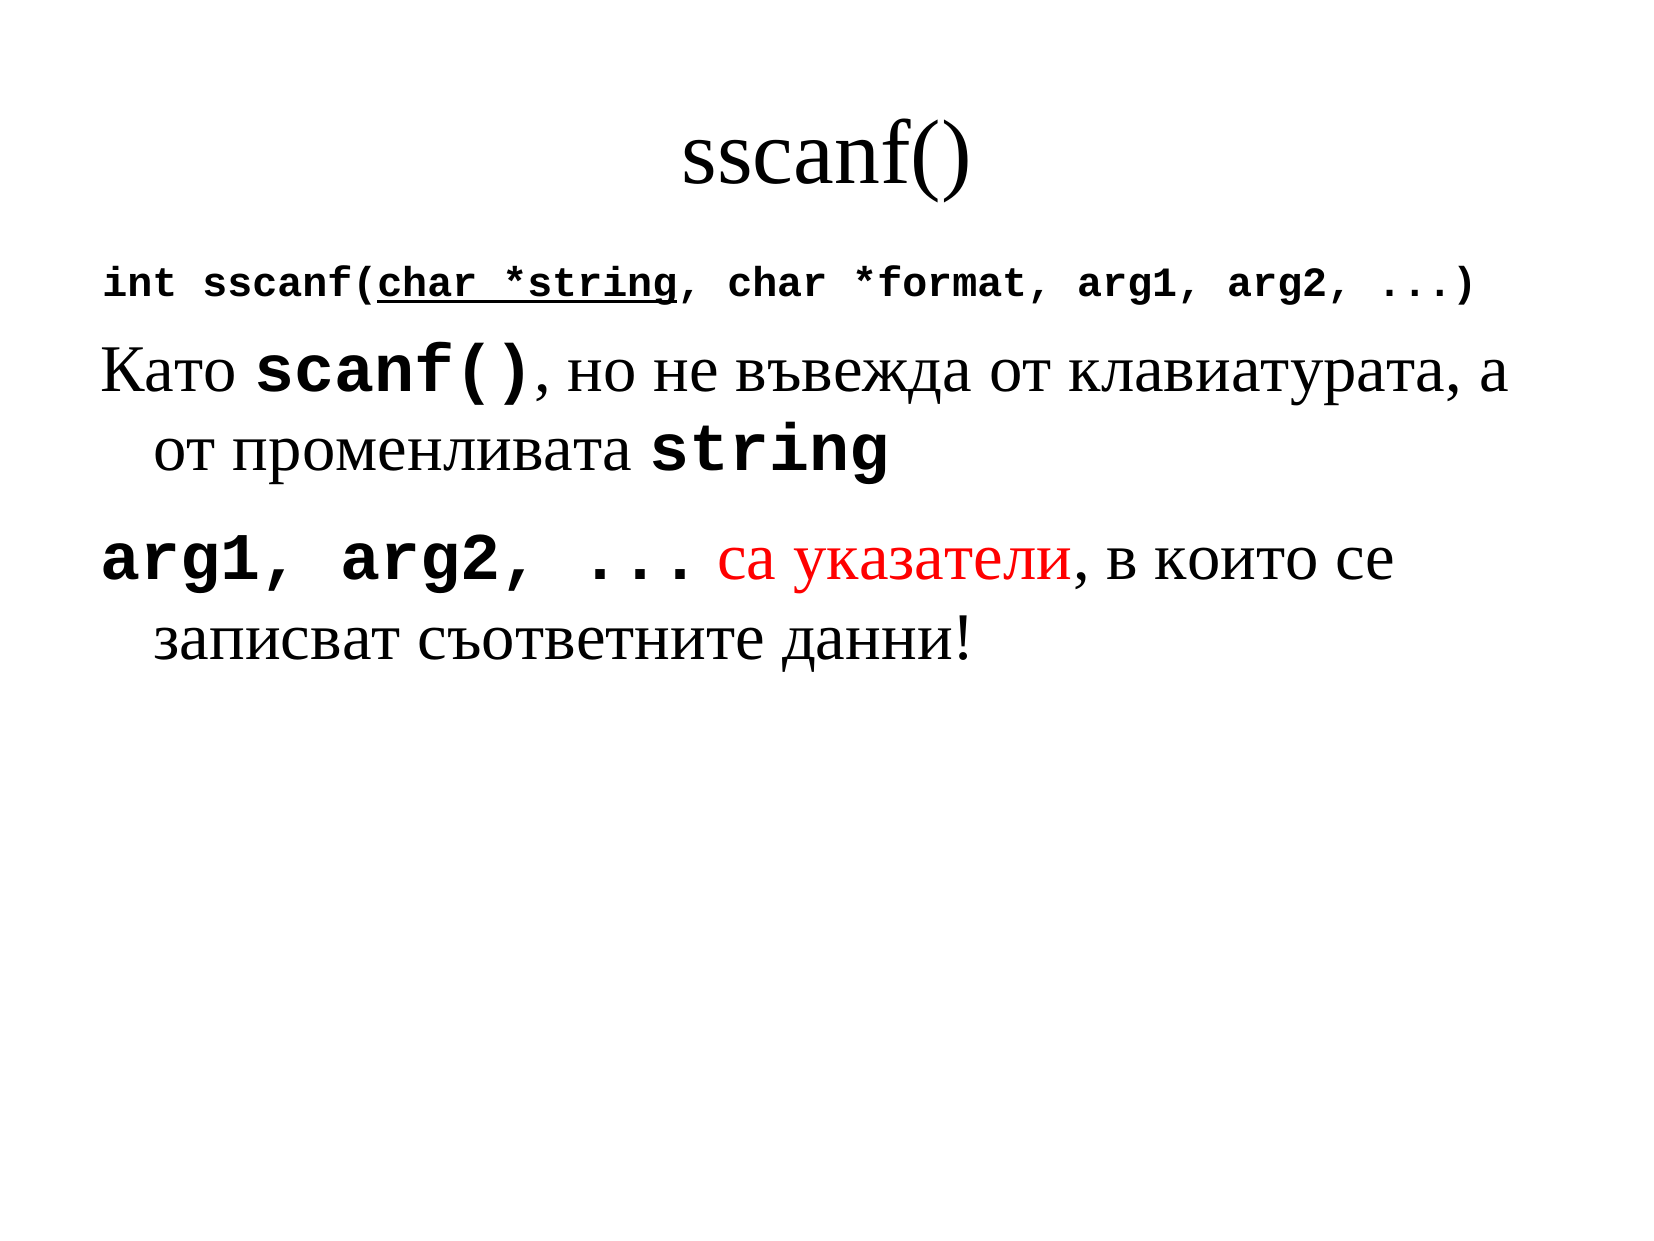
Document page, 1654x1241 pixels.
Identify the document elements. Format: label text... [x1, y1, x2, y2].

list Като scanf(), но не въвежда от клавиатурата, а от променливата string arg1, arg2, ... са указатели, в които се записват съответните данни! [82, 331, 1571, 1151]
title sscanf() [82, 49, 1571, 257]
text_box int sscanf(char *string, char *format, arg1, arg2, ...) [87, 254, 1634, 317]
